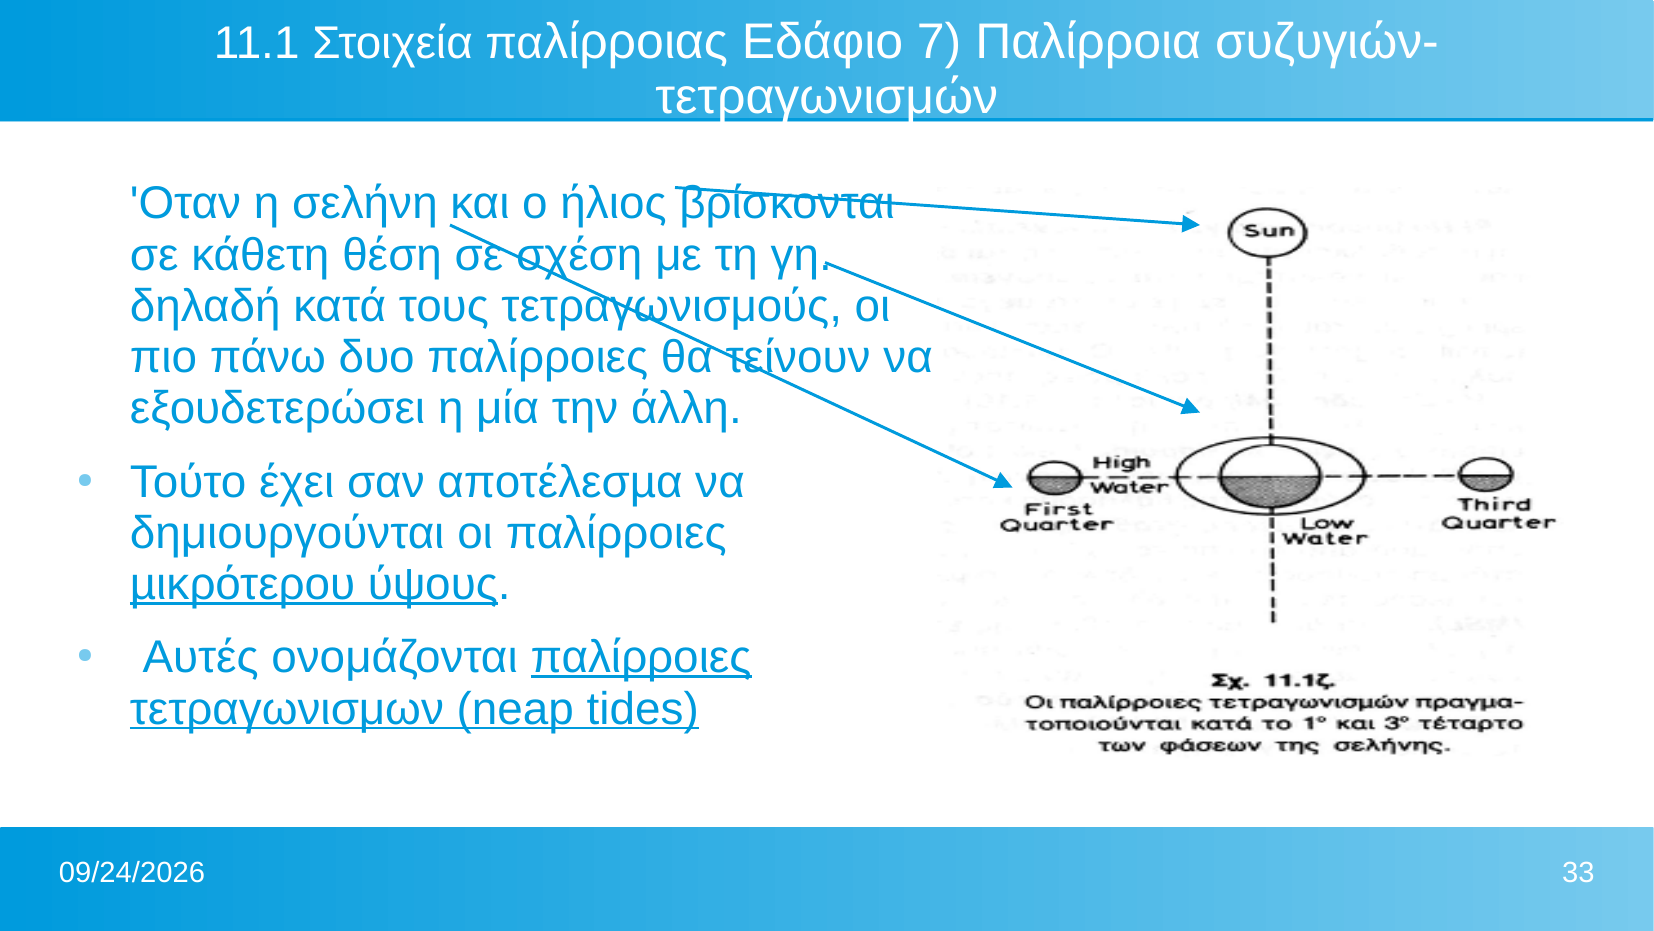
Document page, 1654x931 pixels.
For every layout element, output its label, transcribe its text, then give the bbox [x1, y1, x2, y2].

title 11.1 Στοιχεία παλίρροιας Εδάφιο 7) Παλίρροια συζυγιών-τετραγωνισμών [59, 12, 1595, 125]
list 'Οταν η σελήνη και ο ήλιος βρίσκονται σε κάθετη θέση σε σχέση με τη γη. δηλαδή κατά τους τετραγωνισμούς, οι πιο πάνω δυο παλίρροιες θα τείνουν να εξουδετερώσει η μία την άλλη. Τούτο έχει σαν αποτέλεσµα να δημιουργούνται οι παλίρροιες µικρότερου ύψους. Αυτές ονομάζονται παλίρροιες τετραγωνισμων (neap tides) [59, 177, 938, 768]
picture [937, 187, 1613, 788]
